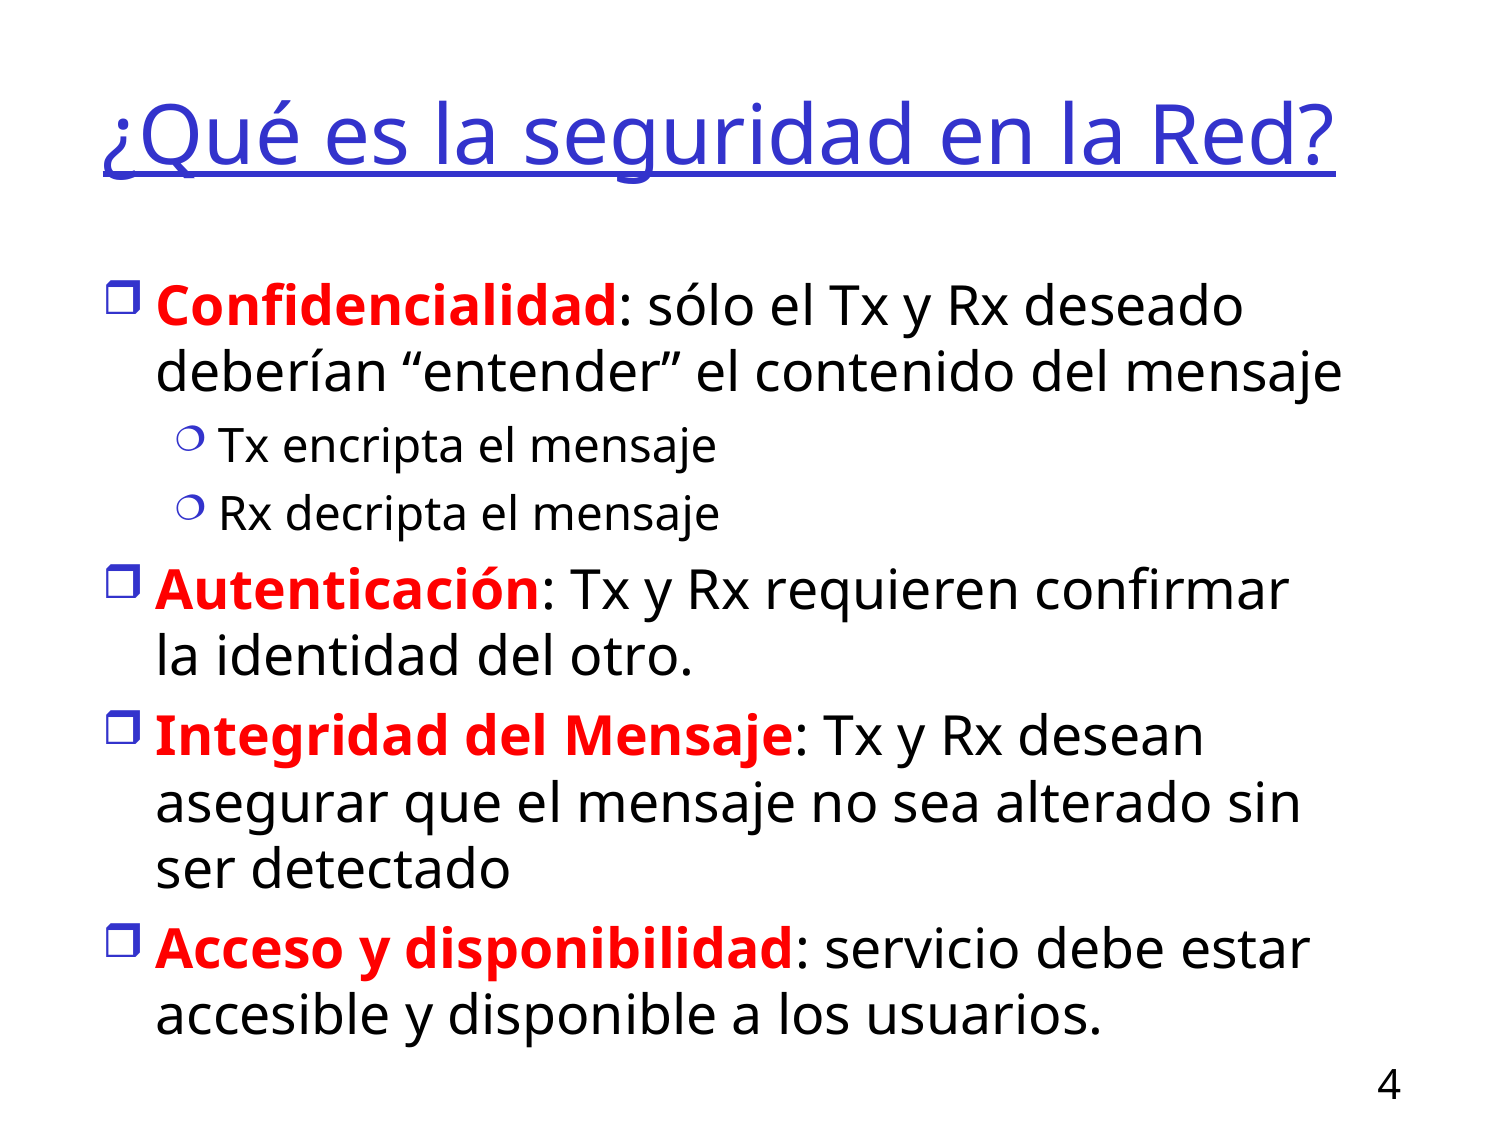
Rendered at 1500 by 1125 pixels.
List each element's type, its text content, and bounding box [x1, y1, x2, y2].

list Confidencialidad: sólo el Tx y Rx deseado deberían “entender” el contenido del mensaje Tx encripta el mensaje Rx decripta el mensaje Autenticación: Tx y Rx requieren confirmar la identidad del otro. Integridad del Mensaje: Tx y Rx desean asegurar que el mensaje no sea alterado sin ser detectado Acceso y disponibilidad: servicio debe estar accesible y disponible a los usuarios. [87, 262, 1363, 1085]
title ¿Qué es la seguridad en la Red? [87, 23, 1363, 239]
